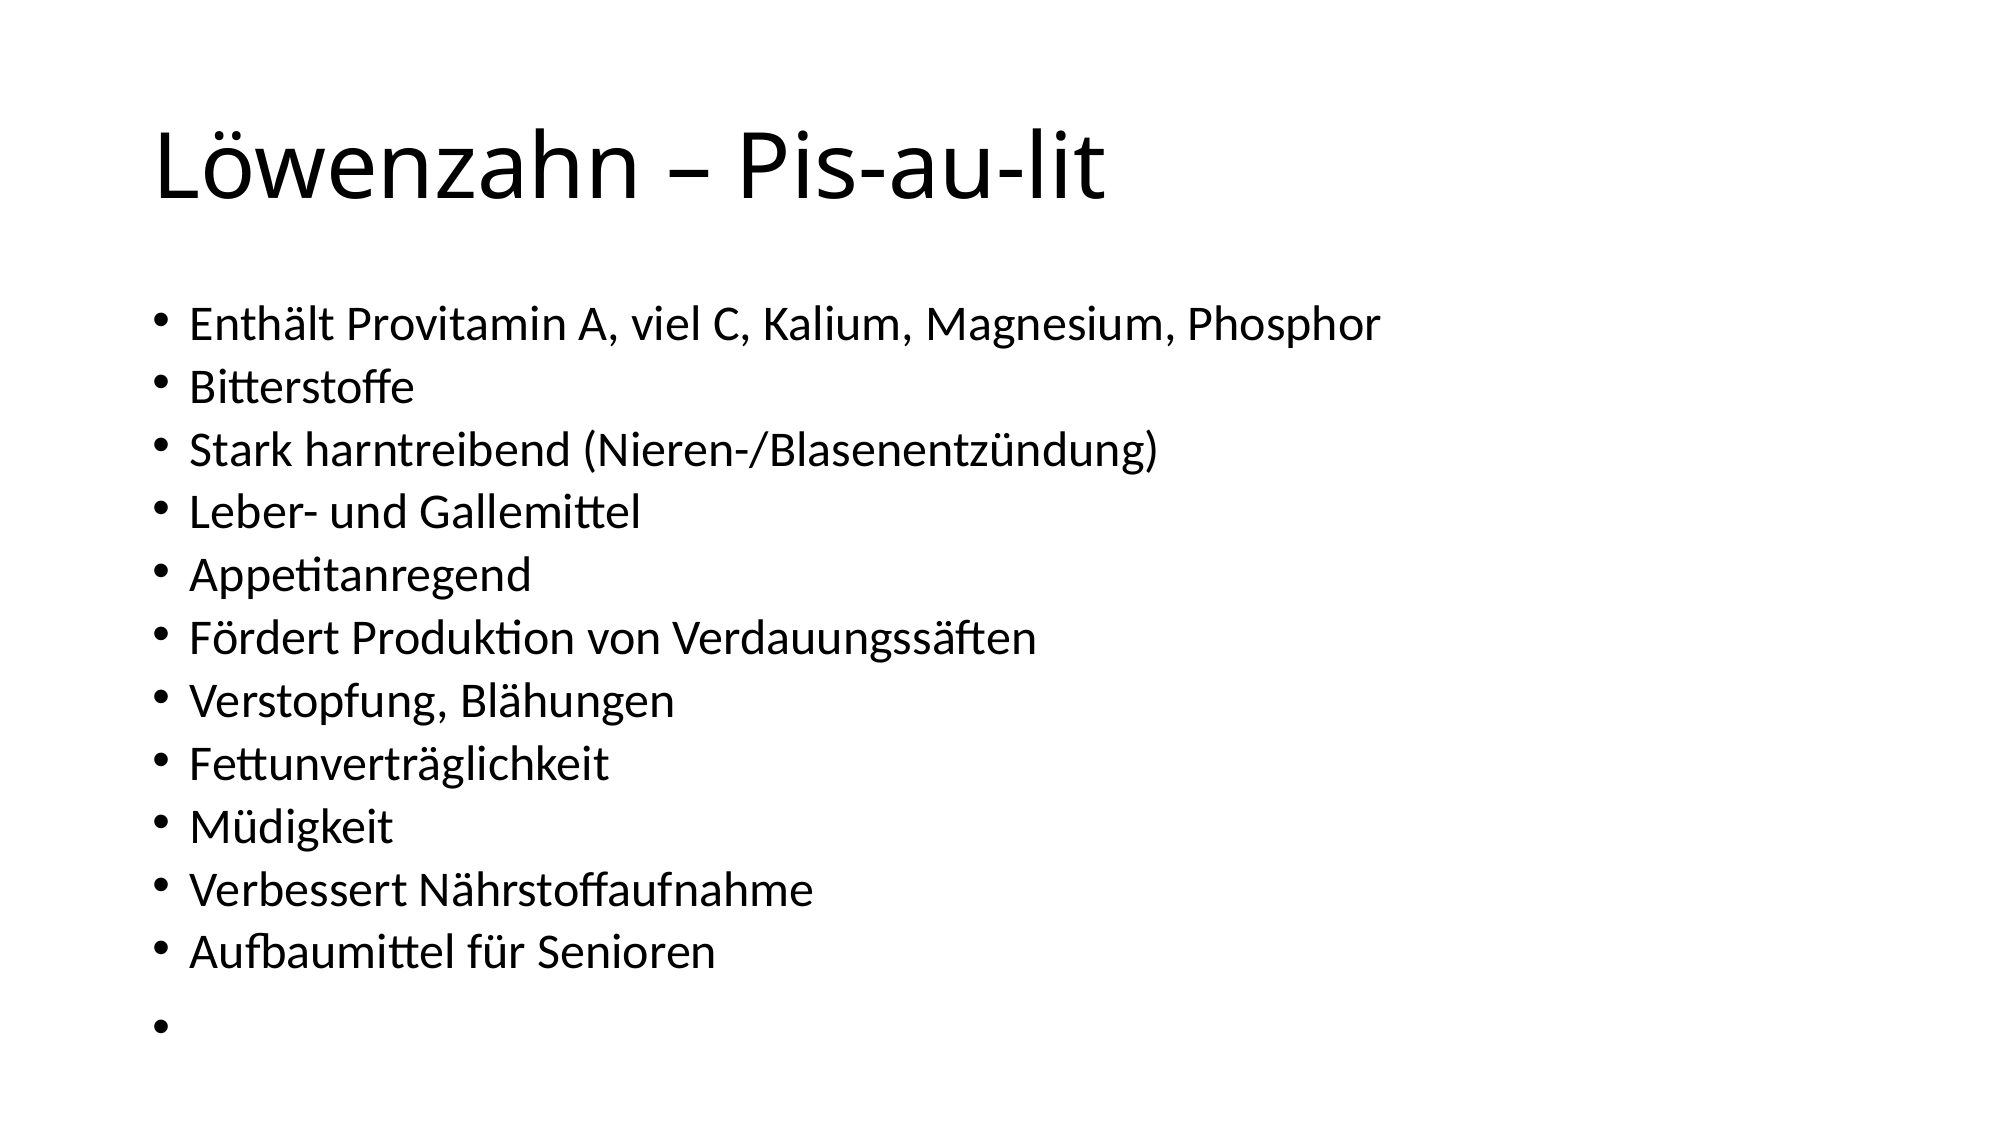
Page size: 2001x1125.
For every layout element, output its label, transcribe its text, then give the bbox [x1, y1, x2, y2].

list Enthält Provitamin A, viel C, Kalium, Magnesium, Phosphor Bitterstoffe Stark harntreibend (Nieren-/Blasenentzündung) Leber- und Gallemittel Appetitanregend Fördert Produktion von Verdauungssäften Verstopfung, Blähungen Fettunverträglichkeit Müdigkeit Verbessert Nährstoffaufnahme Aufbaumittel für Senioren [137, 299, 1863, 1014]
title Löwenzahn – Pis-au-lit [137, 59, 1863, 278]
